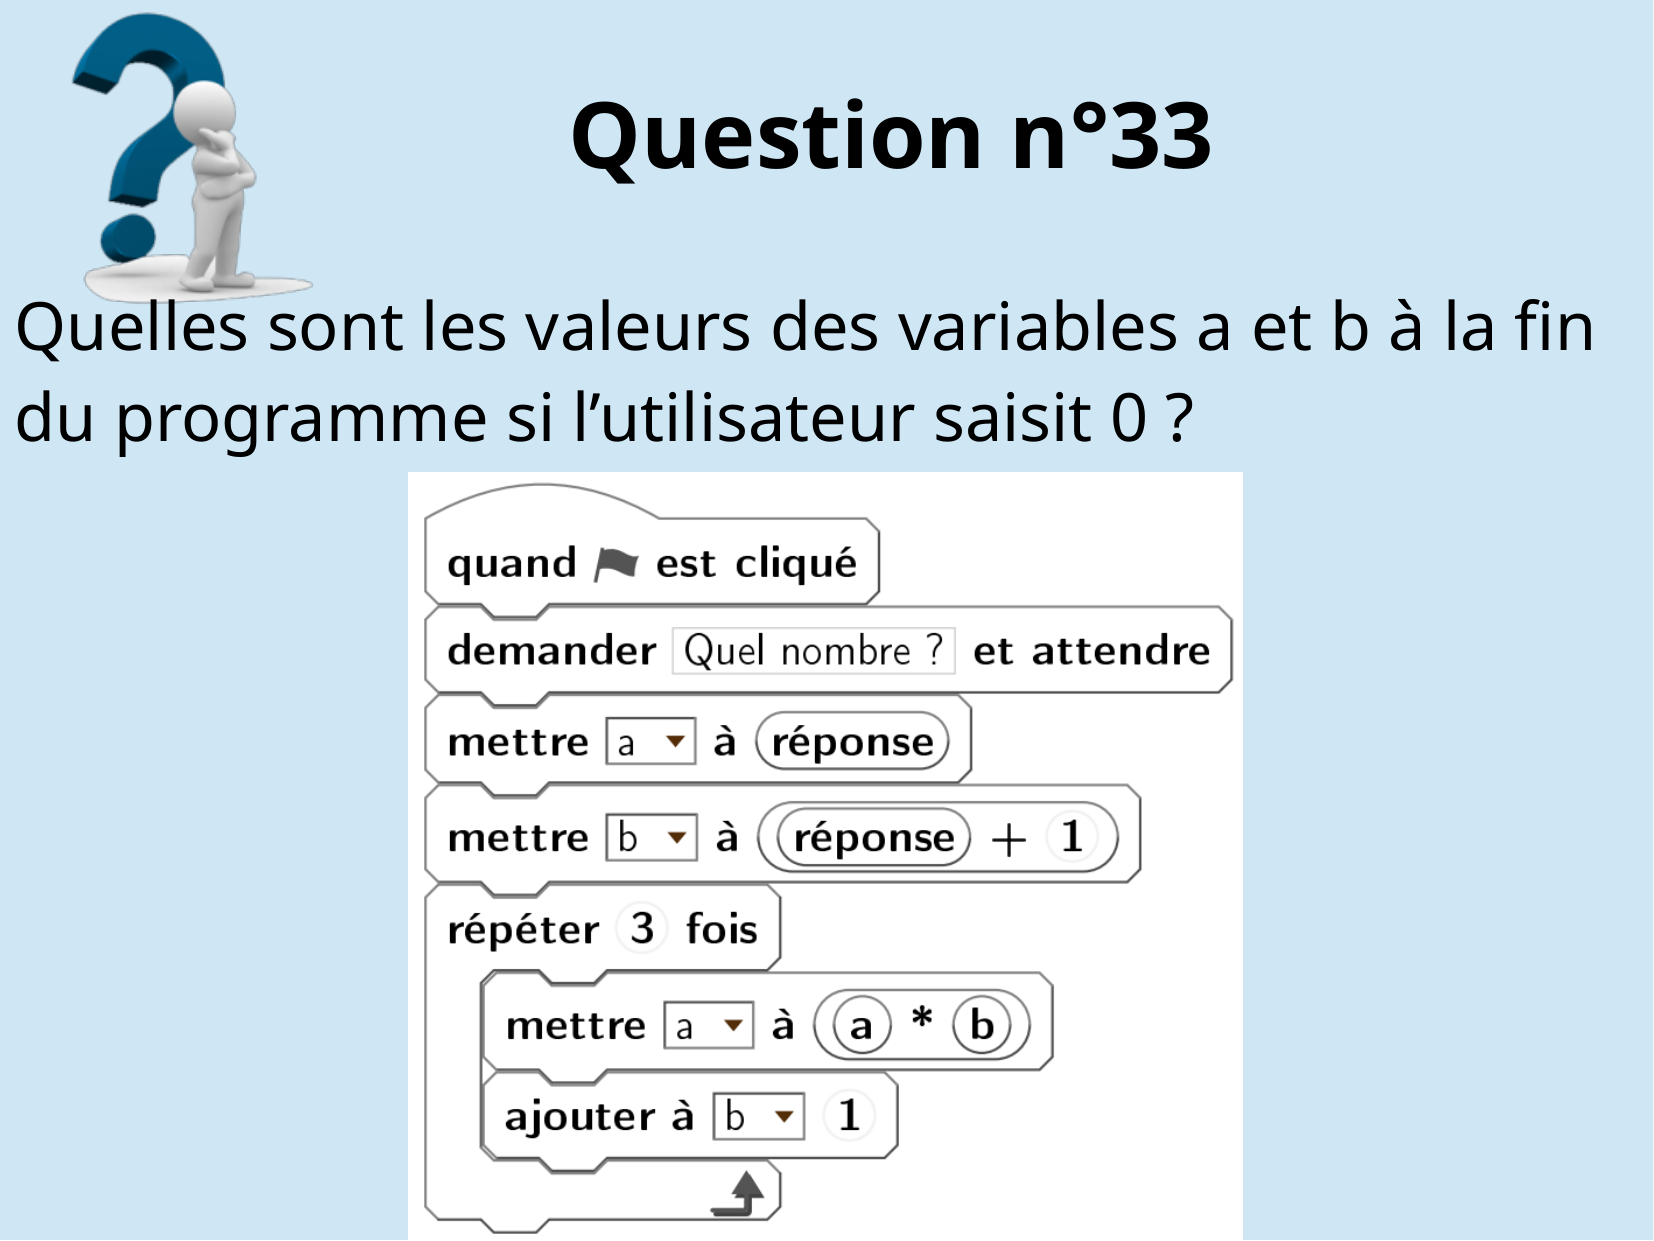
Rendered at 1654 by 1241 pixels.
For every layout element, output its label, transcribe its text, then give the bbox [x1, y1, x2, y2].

title Question n°33 [316, 29, 1636, 237]
picture [408, 472, 1243, 1241]
picture [59, 0, 316, 271]
text_box Quelles sont les valeurs des variables a et b à la fin du programme si l’utilisateur saisit 0 ? [0, 271, 1654, 473]
